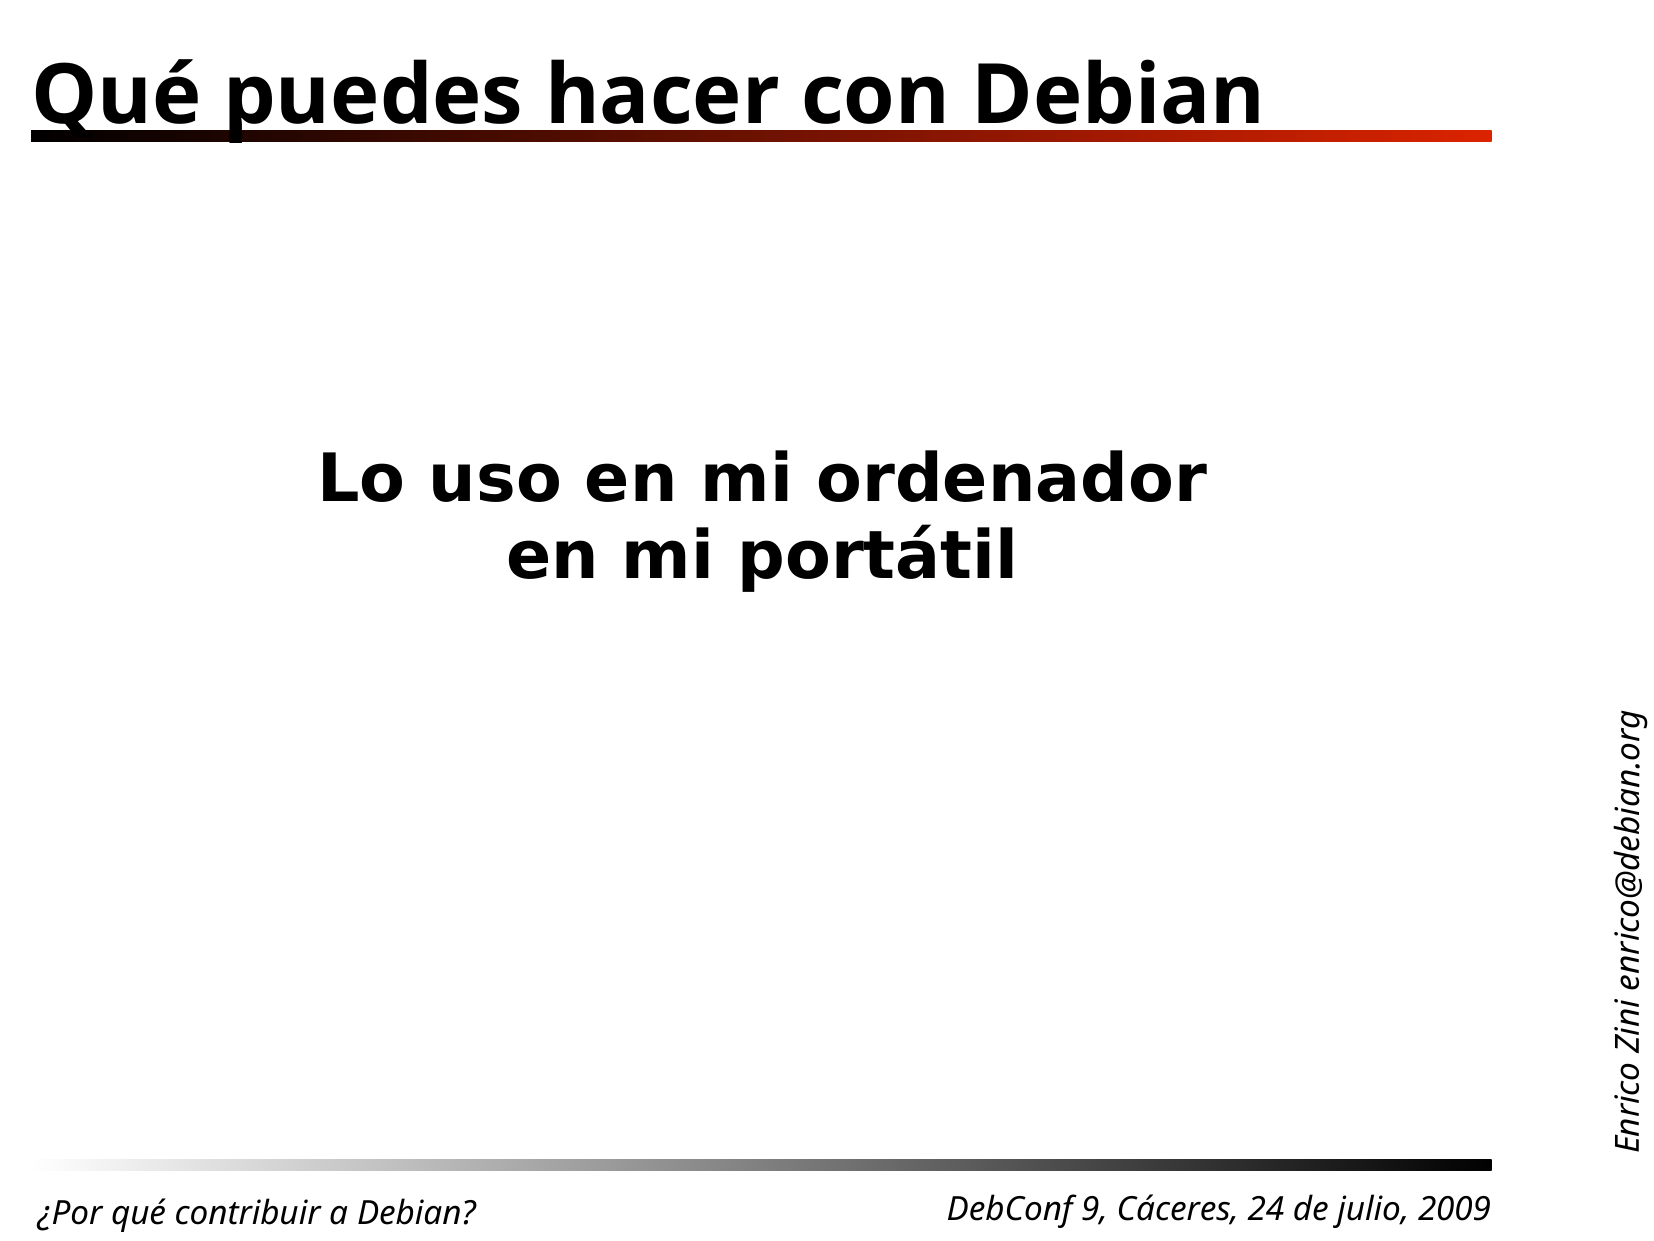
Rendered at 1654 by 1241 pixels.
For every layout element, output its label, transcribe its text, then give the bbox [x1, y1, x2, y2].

text_box Qué puedes hacer con Debian [31, 34, 1438, 168]
text_box Lo uso en mi ordenador en mi portátil [30, 439, 1495, 595]
